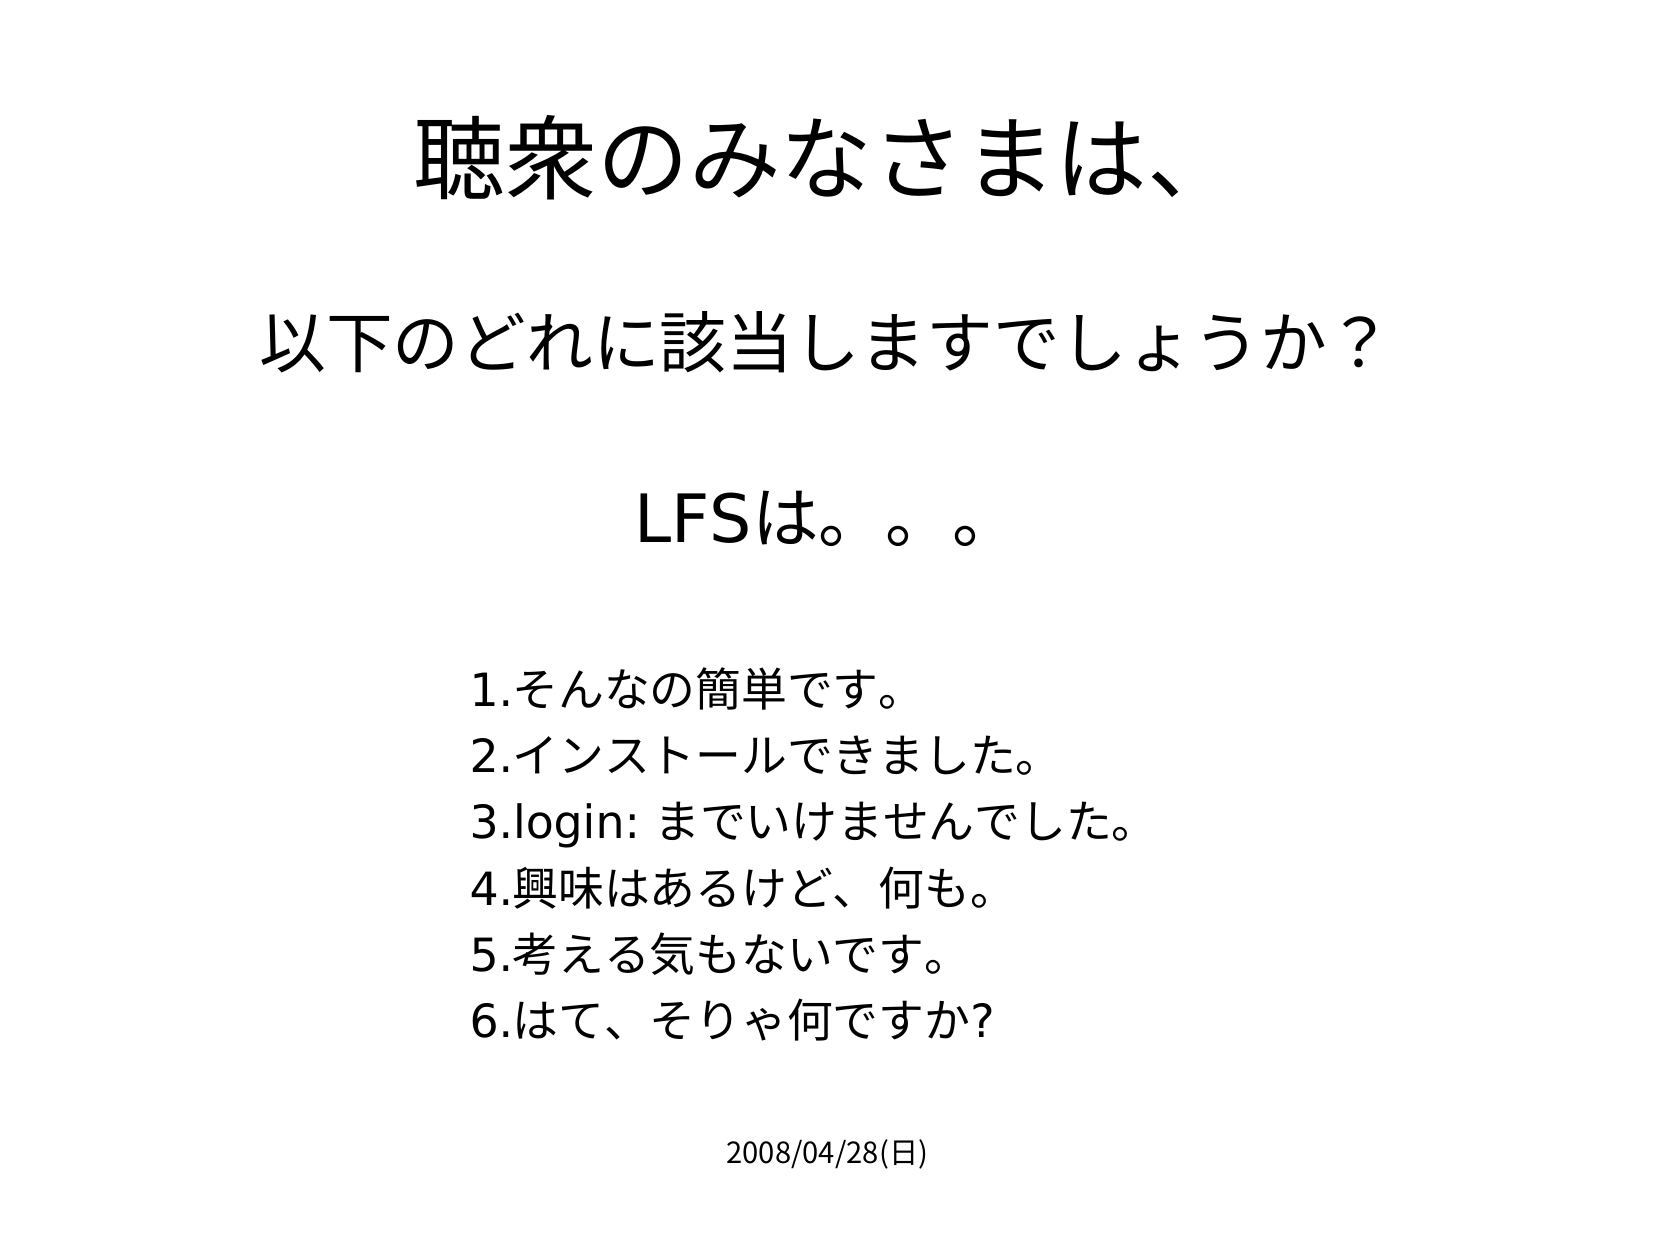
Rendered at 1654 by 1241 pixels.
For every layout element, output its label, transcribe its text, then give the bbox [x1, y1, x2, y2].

subtitle 以下のどれに該当しますでしょうか？ LFSは。。。 [82, 224, 1571, 706]
text_box 1.そんなの簡単です。 2.インストールできました。 3.login: までいけませんでした。 4.興味はあるけど、何も。 5.考える気もないです。 6.はて、そりゃ何ですか? [454, 602, 1223, 1048]
title 聴衆のみなさまは、 [82, 56, 1571, 224]
